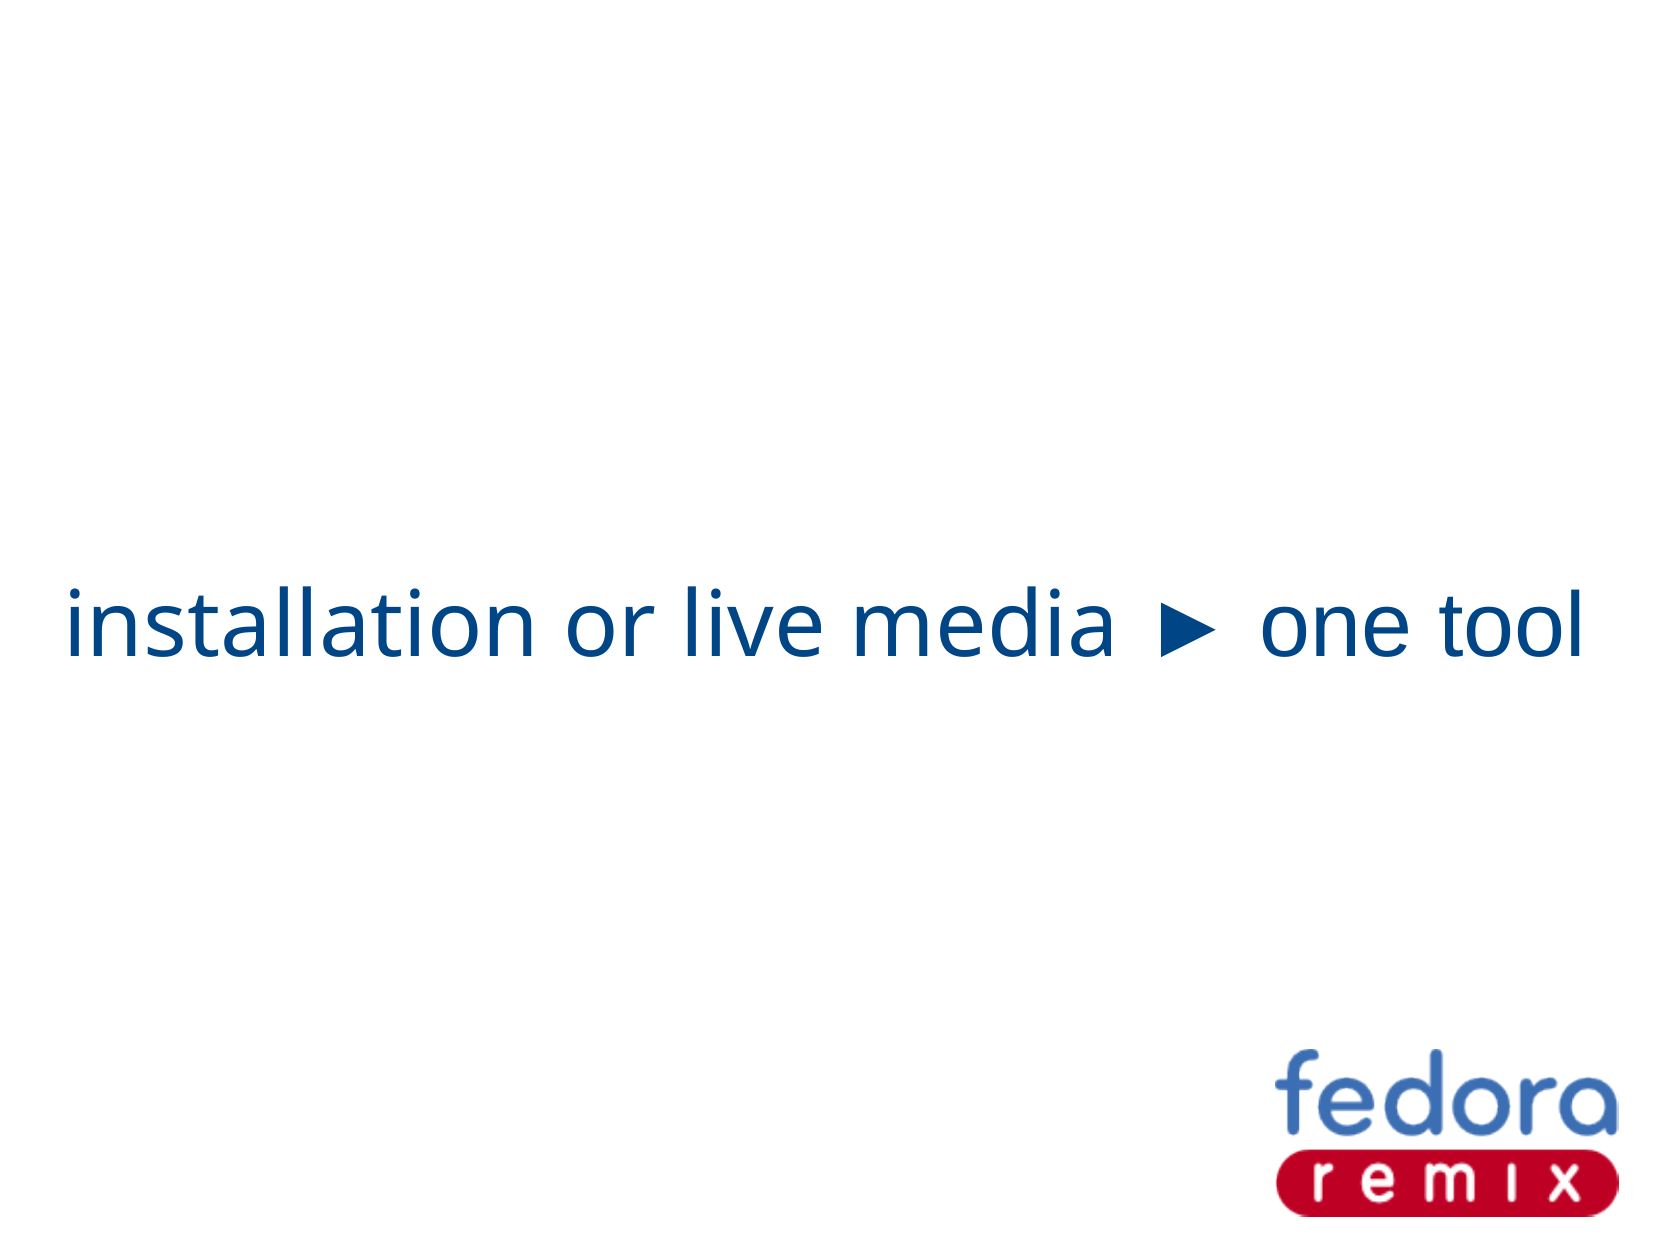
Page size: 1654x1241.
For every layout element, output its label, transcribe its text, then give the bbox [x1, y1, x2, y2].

text_box installation or live media ► one tool [37, 568, 1613, 674]
picture [1275, 1049, 1619, 1217]
